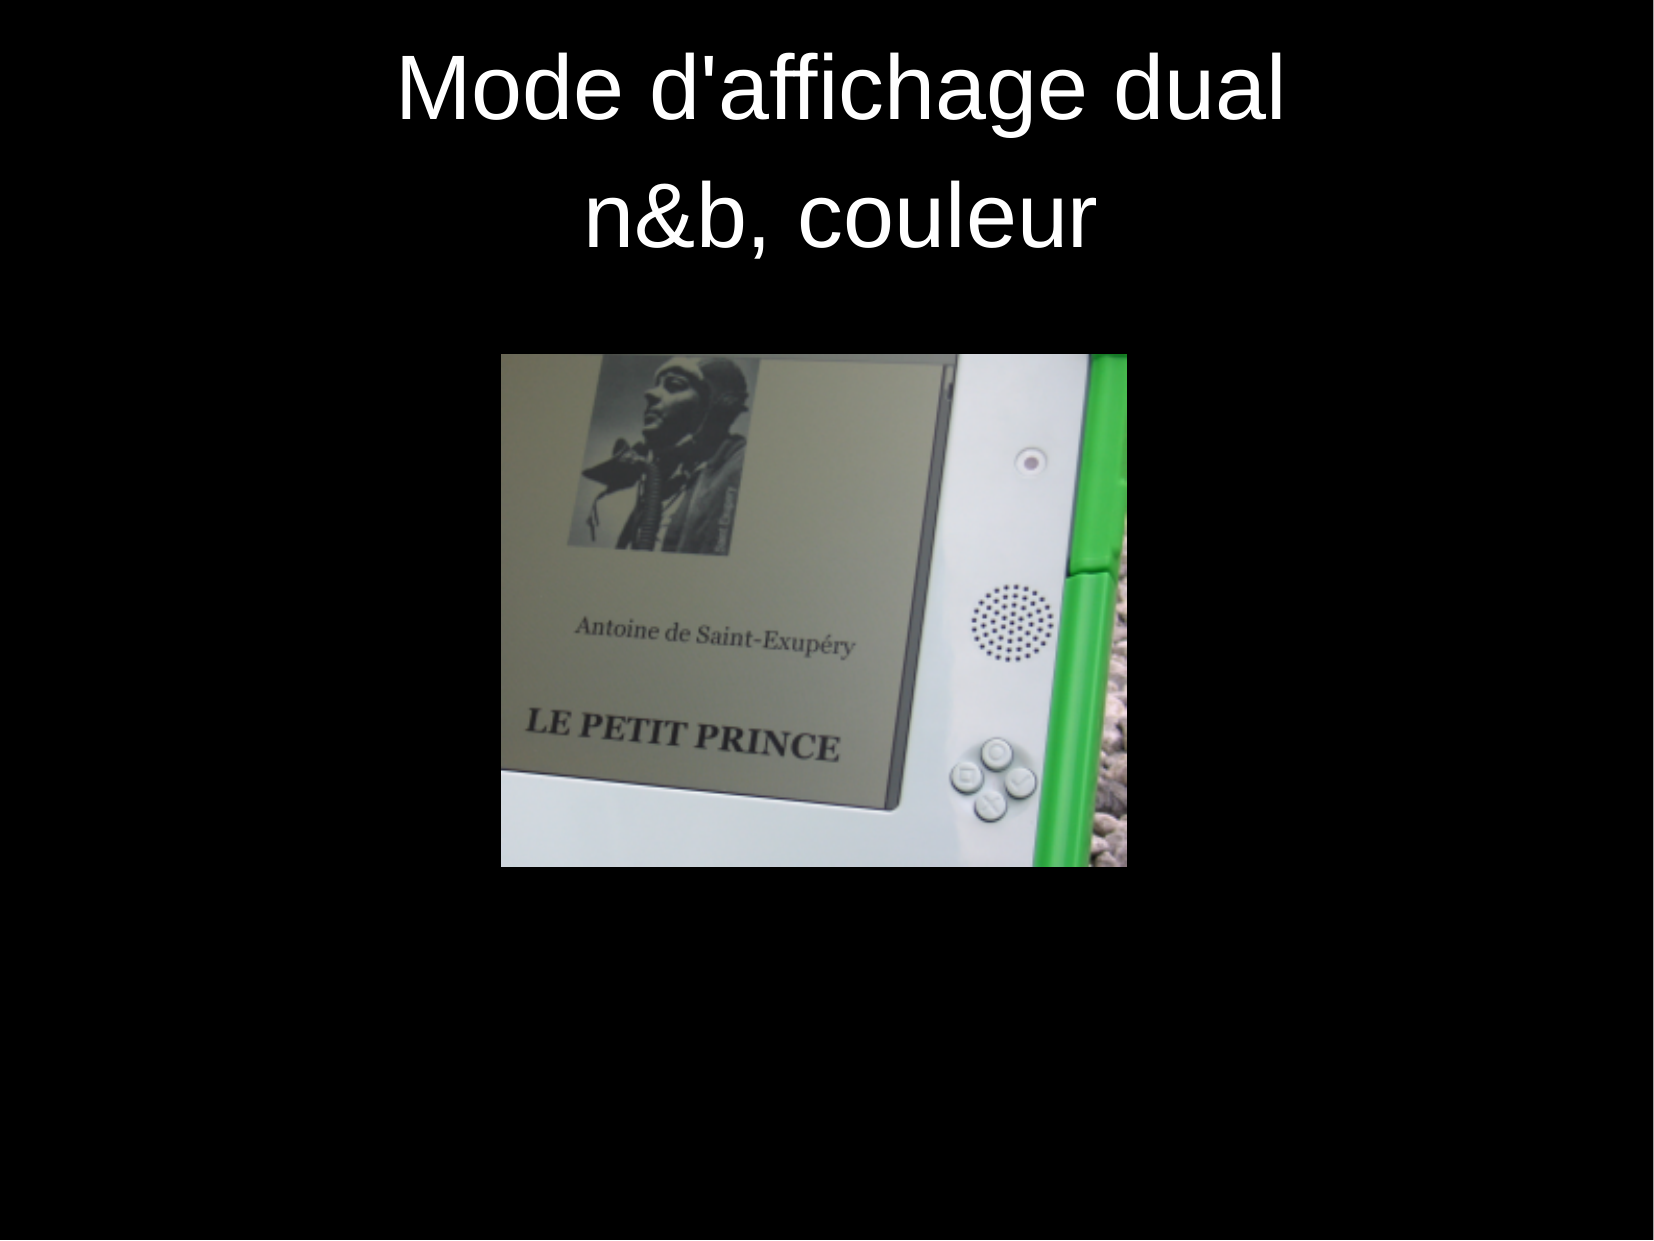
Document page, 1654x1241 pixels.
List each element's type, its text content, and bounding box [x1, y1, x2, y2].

picture [501, 354, 1127, 867]
text_box Mode d'affichage dual n&b, couleur [59, 29, 1625, 275]
